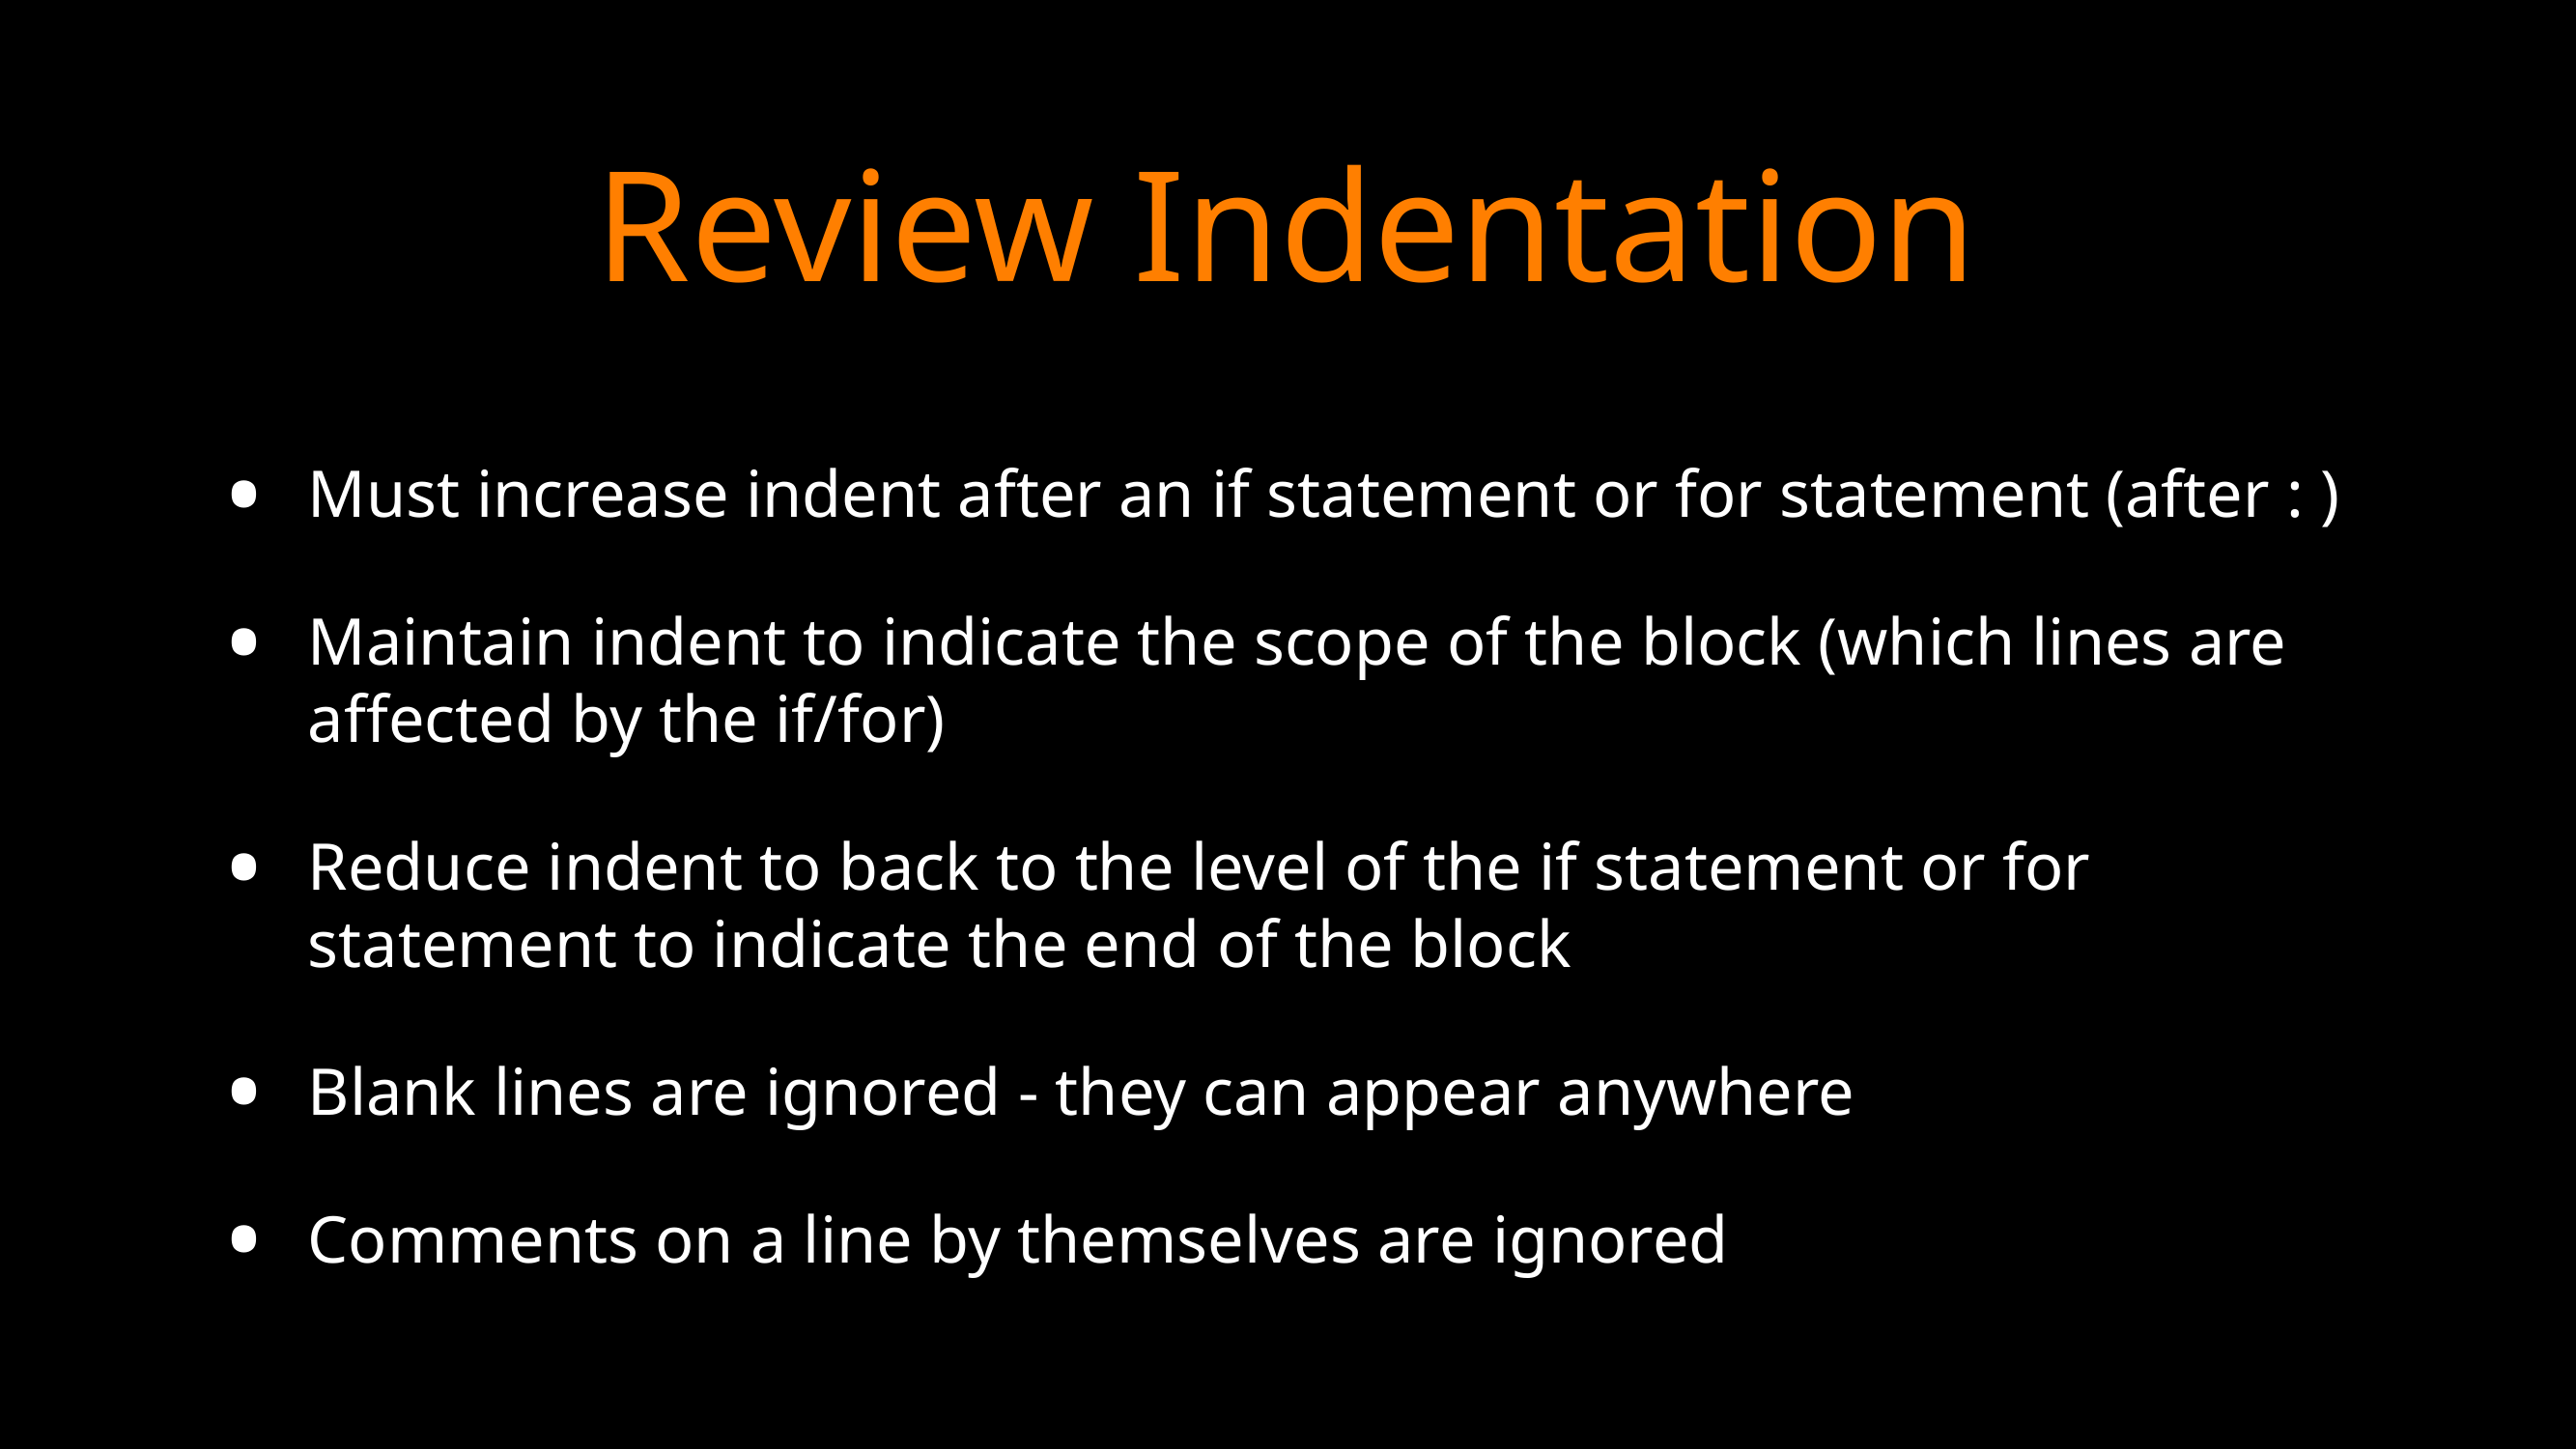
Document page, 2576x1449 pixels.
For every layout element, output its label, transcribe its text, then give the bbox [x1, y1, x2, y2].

title Review Indentation [183, 38, 2392, 403]
list Must increase indent after an if statement or for statement (after : ) Maintain indent to indicate the scope of the block (which lines are affected by the if/for) Reduce indent to back to the level of the if statement or for statement to indicate the end of the block Blank lines are ignored - they can appear anywhere Comments on a line by themselves are ignored [183, 412, 2392, 1317]
